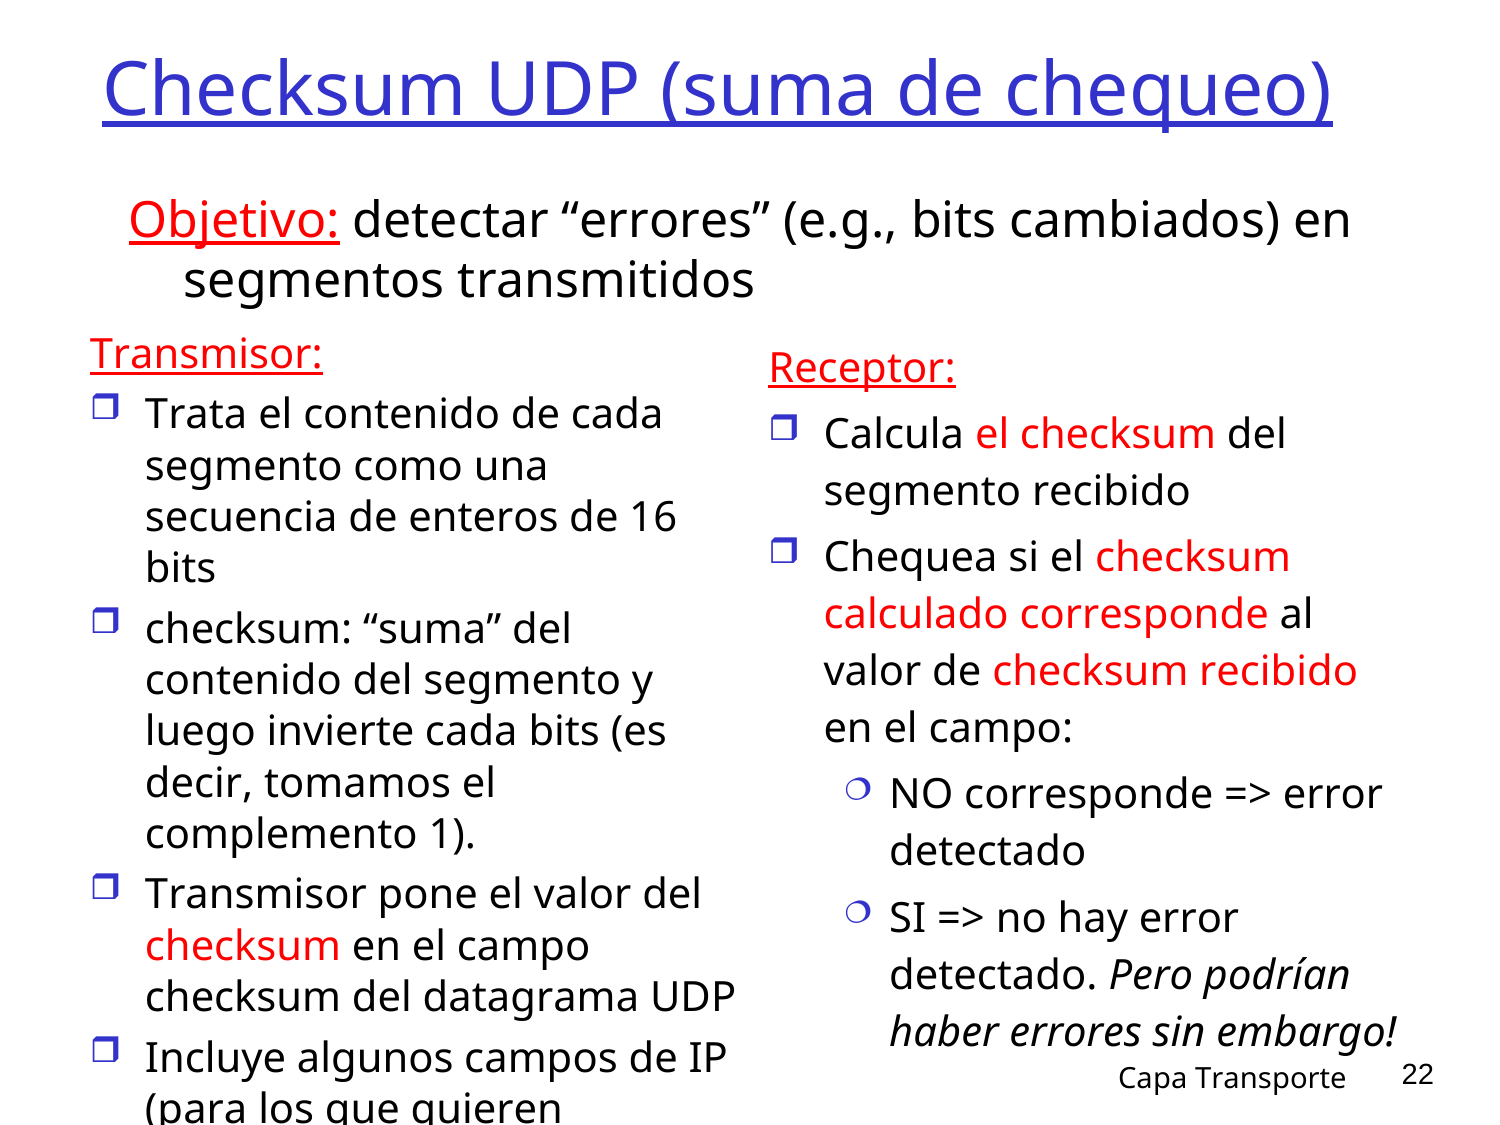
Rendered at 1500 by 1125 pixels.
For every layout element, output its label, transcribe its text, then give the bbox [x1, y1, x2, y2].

text_box Objetivo: detectar “errores” (e.g., bits cambiados) en segmentos transmitidos [114, 179, 1415, 320]
list Receptor: Calcula el checksum del segmento recibido Chequea si el checksum calculado corresponde al valor de checksum recibido en el campo: NO corresponde => error detectado SI => no hay error detectado. Pero podrían haber errores sin embargo! [753, 329, 1426, 1051]
title Checksum UDP (suma de chequeo)‏ [87, 15, 1463, 158]
list Transmisor: Trata el contenido de cada segmento como una secuencia de enteros de 16 bits checksum: “suma” del contenido del segmento y luego invierte cada bits (es decir, tomamos el complemento 1). Transmisor pone el valor del checksum en el campo checksum del datagrama UDP Incluye algunos campos de IP (para los que quieren comprobarlo con wireshark). [75, 319, 767, 1119]
